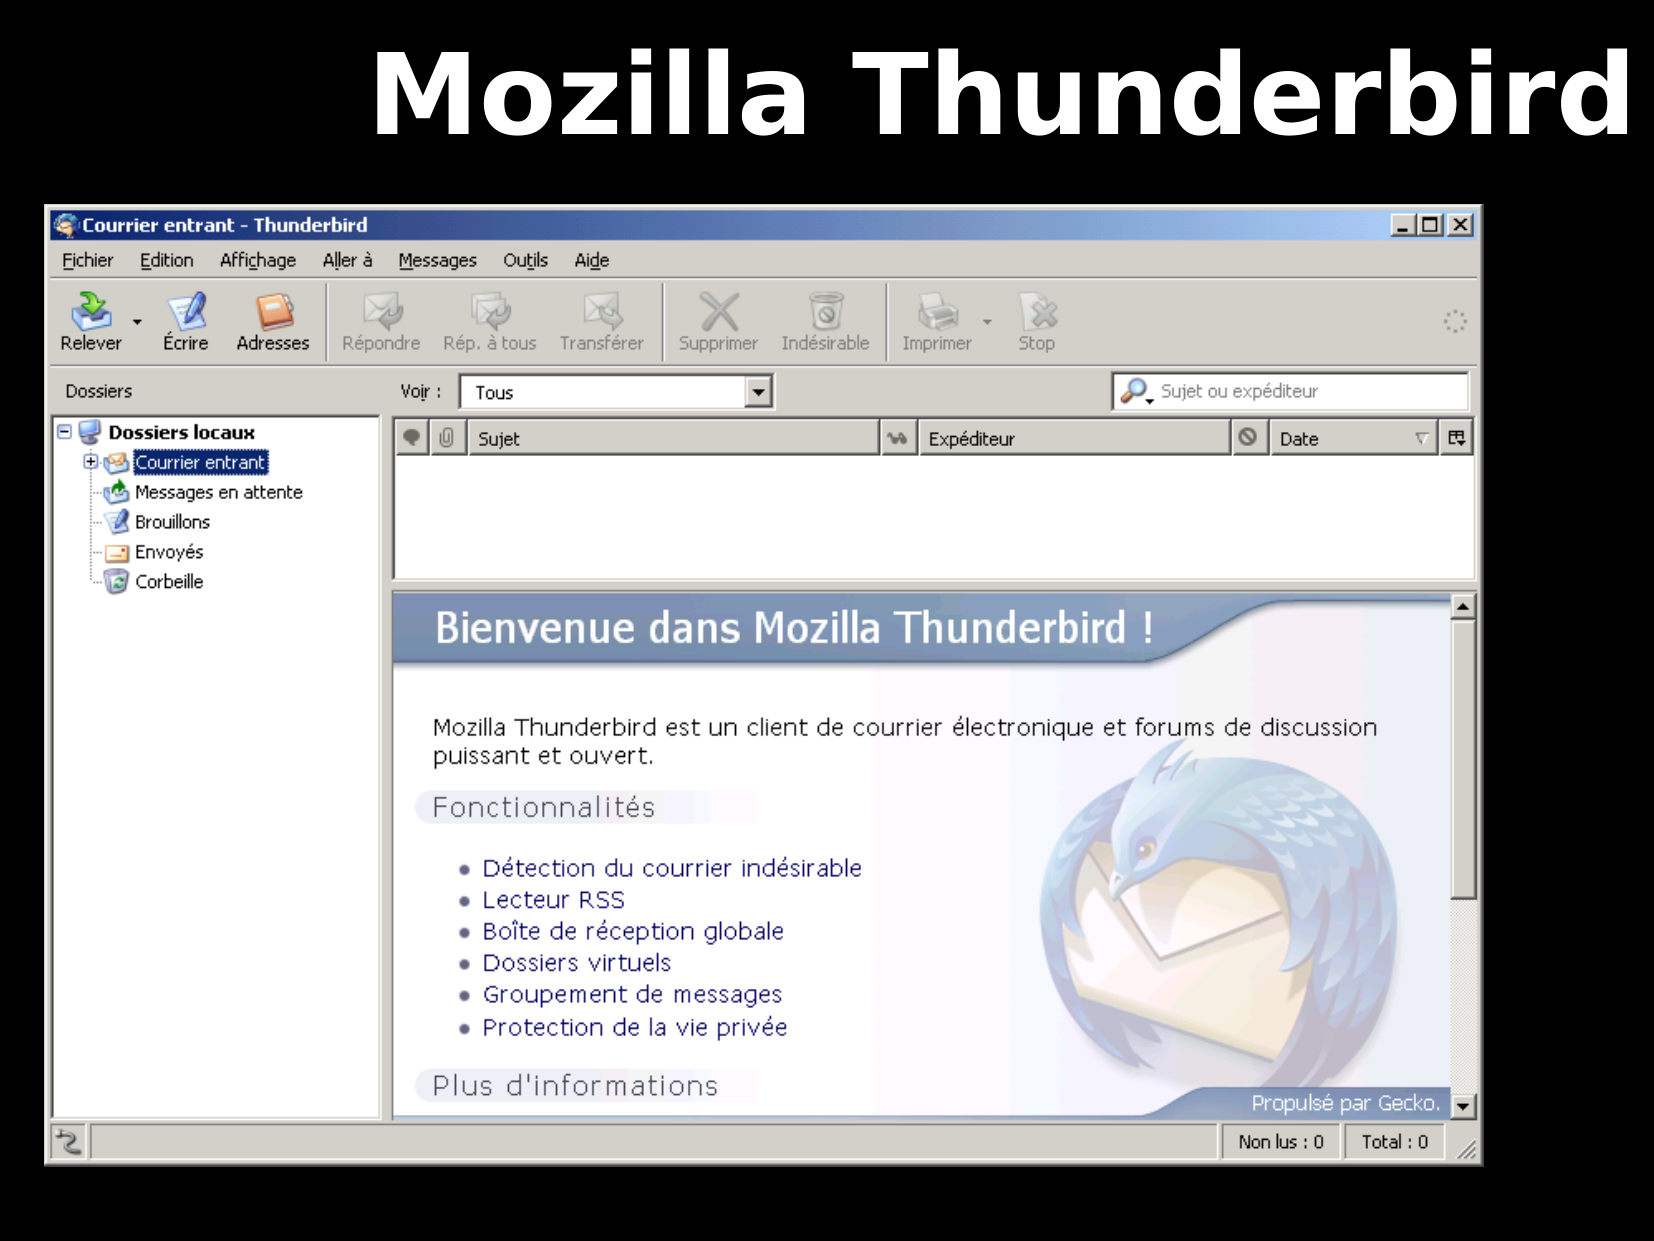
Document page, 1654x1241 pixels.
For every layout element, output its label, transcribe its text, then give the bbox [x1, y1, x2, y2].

text_box [0, 0, 1654, 1241]
picture [44, 204, 1484, 1167]
title Mozilla Thunderbird [221, 29, 1638, 161]
